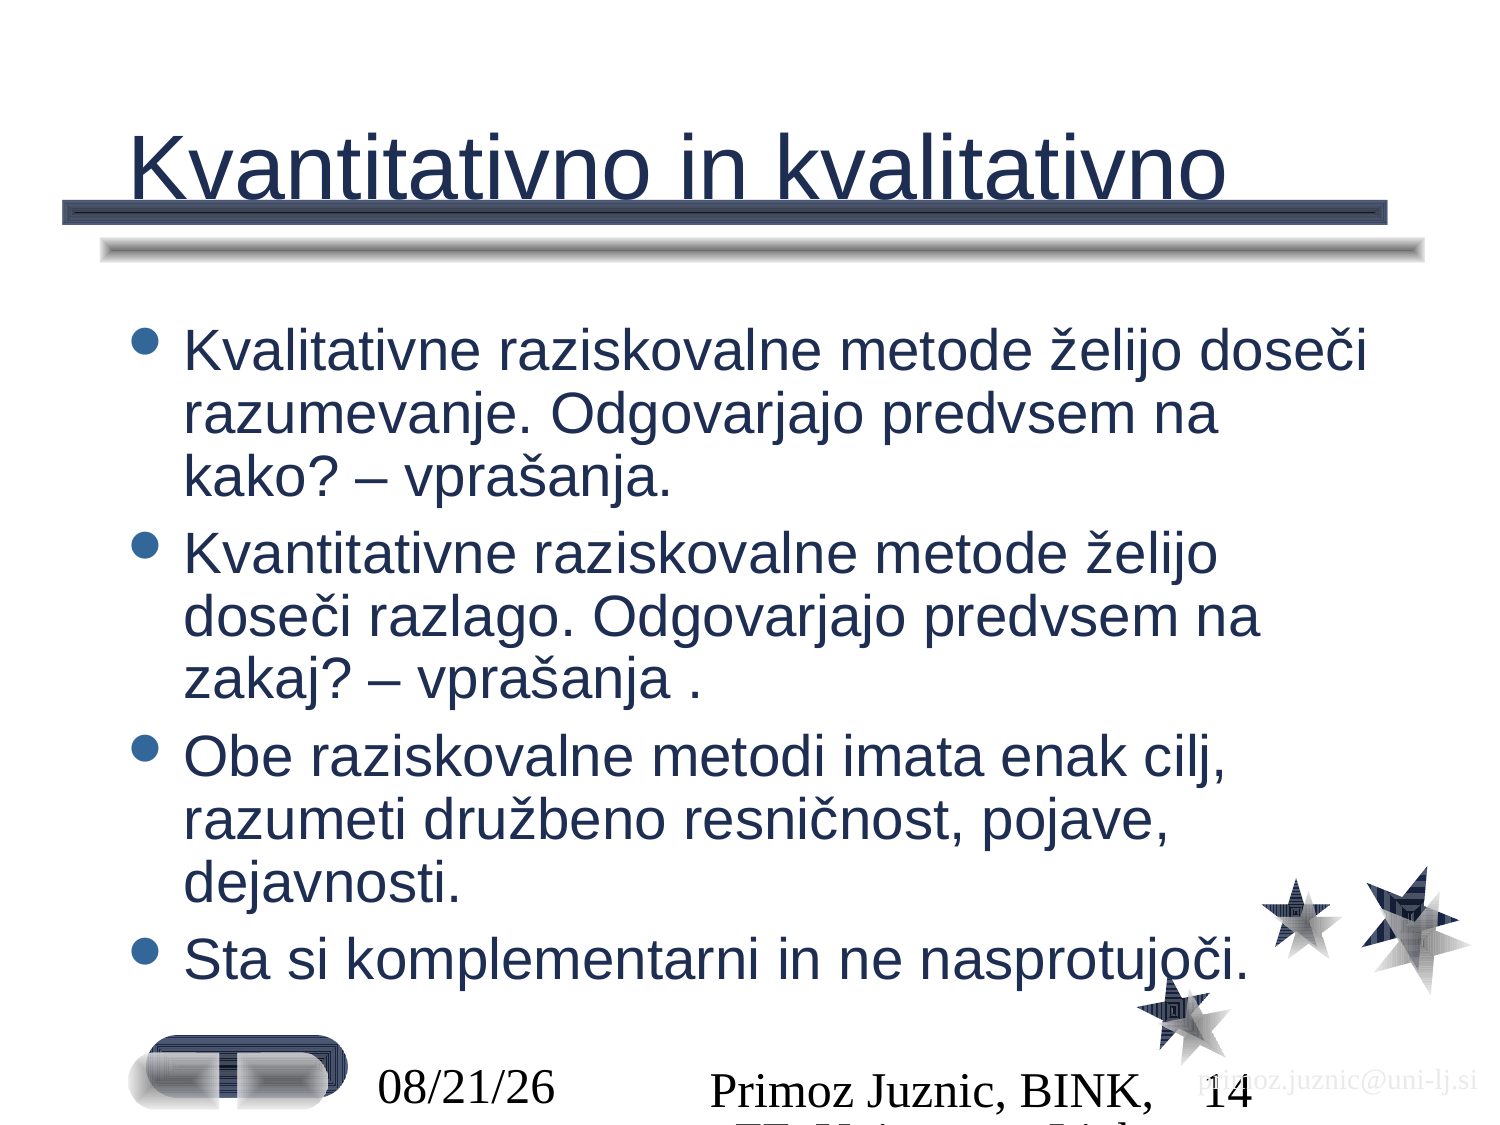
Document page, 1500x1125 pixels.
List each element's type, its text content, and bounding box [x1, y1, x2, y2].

title Kvantitativno in kvalitativno [112, 37, 1388, 225]
list Kvalitativne raziskovalne metode želijo doseči razumevanje. Odgovarjajo predvsem na kako? – vprašanja. Kvantitativne raziskovalne metode želijo doseči razlago. Odgovarjajo predvsem na zakaj? – vprašanja . Obe raziskovalne metodi imata enak cilj, razumeti družbeno resničnost, pojave, dejavnosti. Sta si komplementarni in ne nasprotujoči. [112, 312, 1388, 1047]
